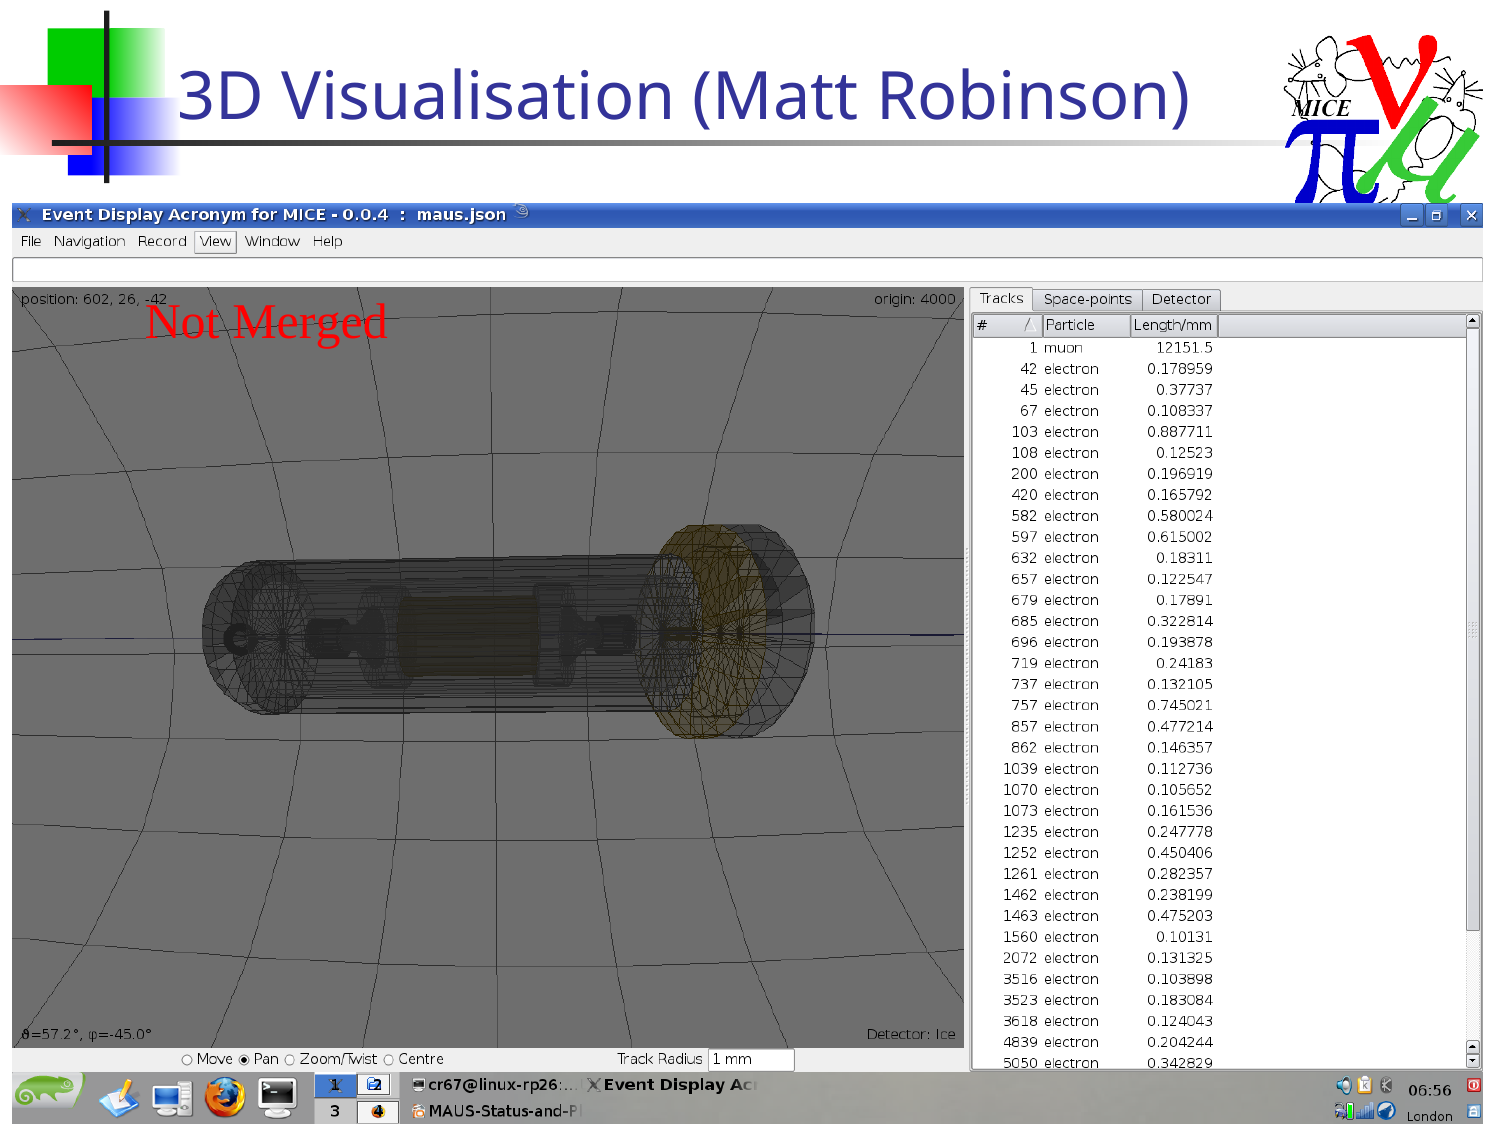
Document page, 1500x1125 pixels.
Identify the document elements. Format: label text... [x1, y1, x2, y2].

picture [12, 5, 1500, 1124]
text_box Not Merged [129, 286, 403, 362]
title 3D Visualisation (Matt Robinson) [162, 0, 1441, 188]
